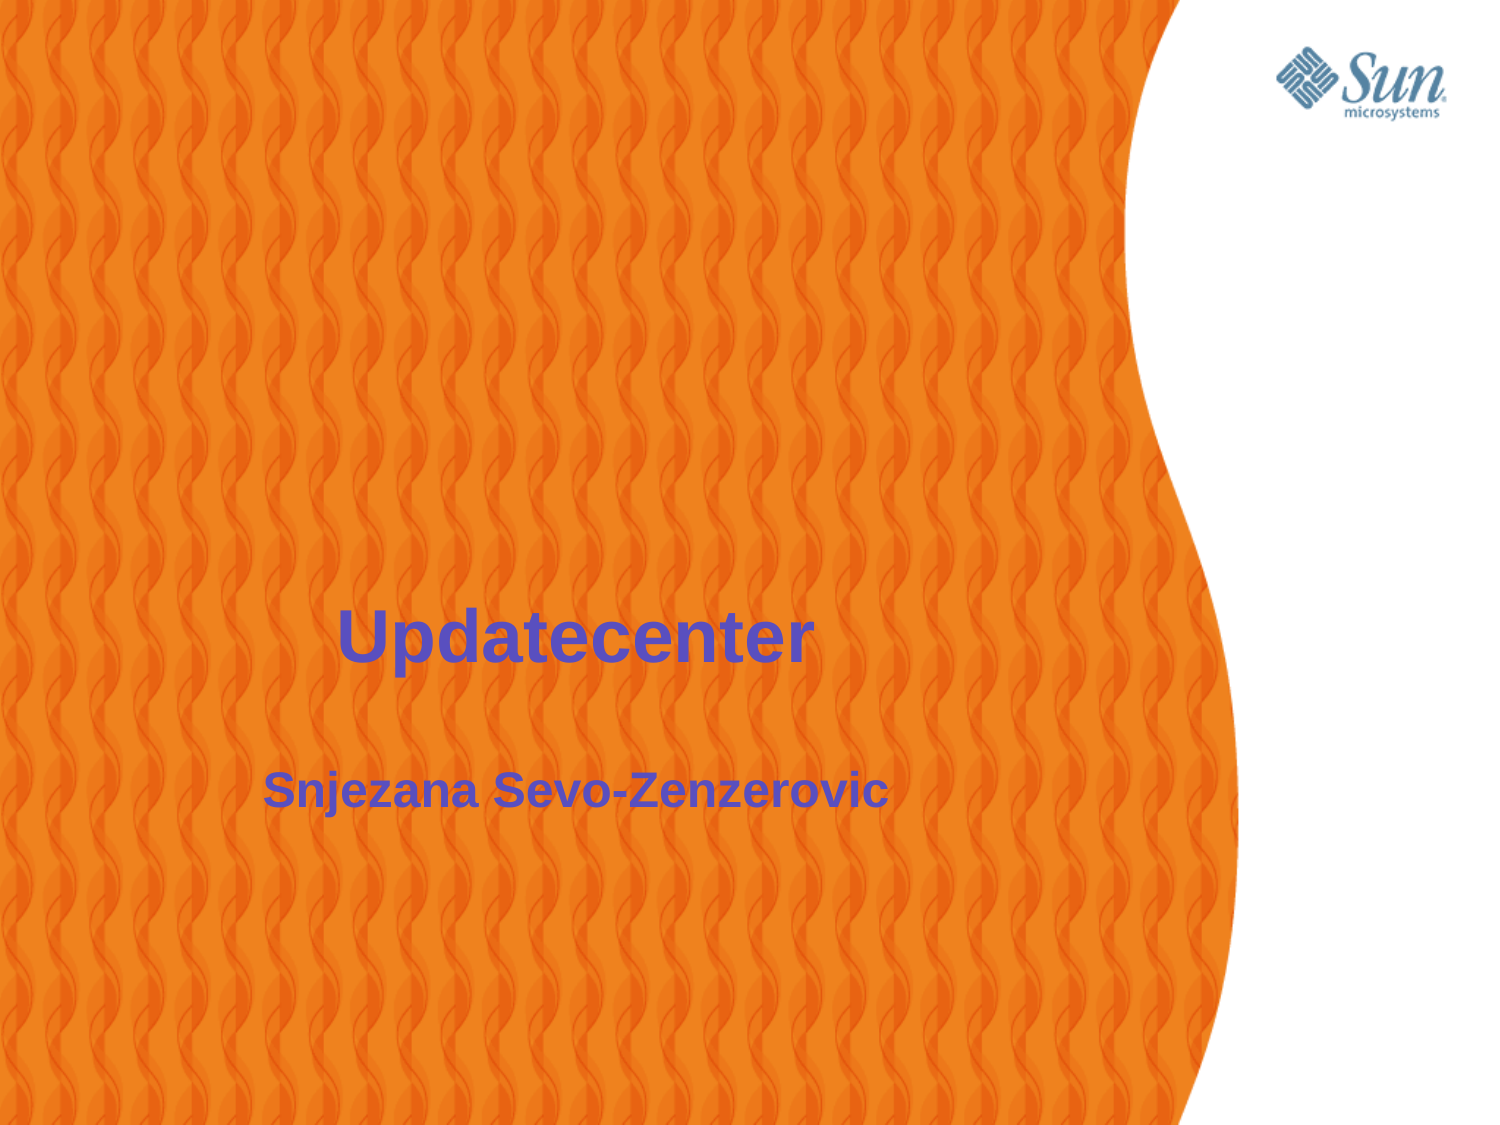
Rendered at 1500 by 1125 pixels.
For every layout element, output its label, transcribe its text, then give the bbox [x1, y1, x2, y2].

title Updatecenter Snjezana Sevo-Zenzerovic [93, 426, 1059, 996]
picture [0, 0, 1500, 1125]
